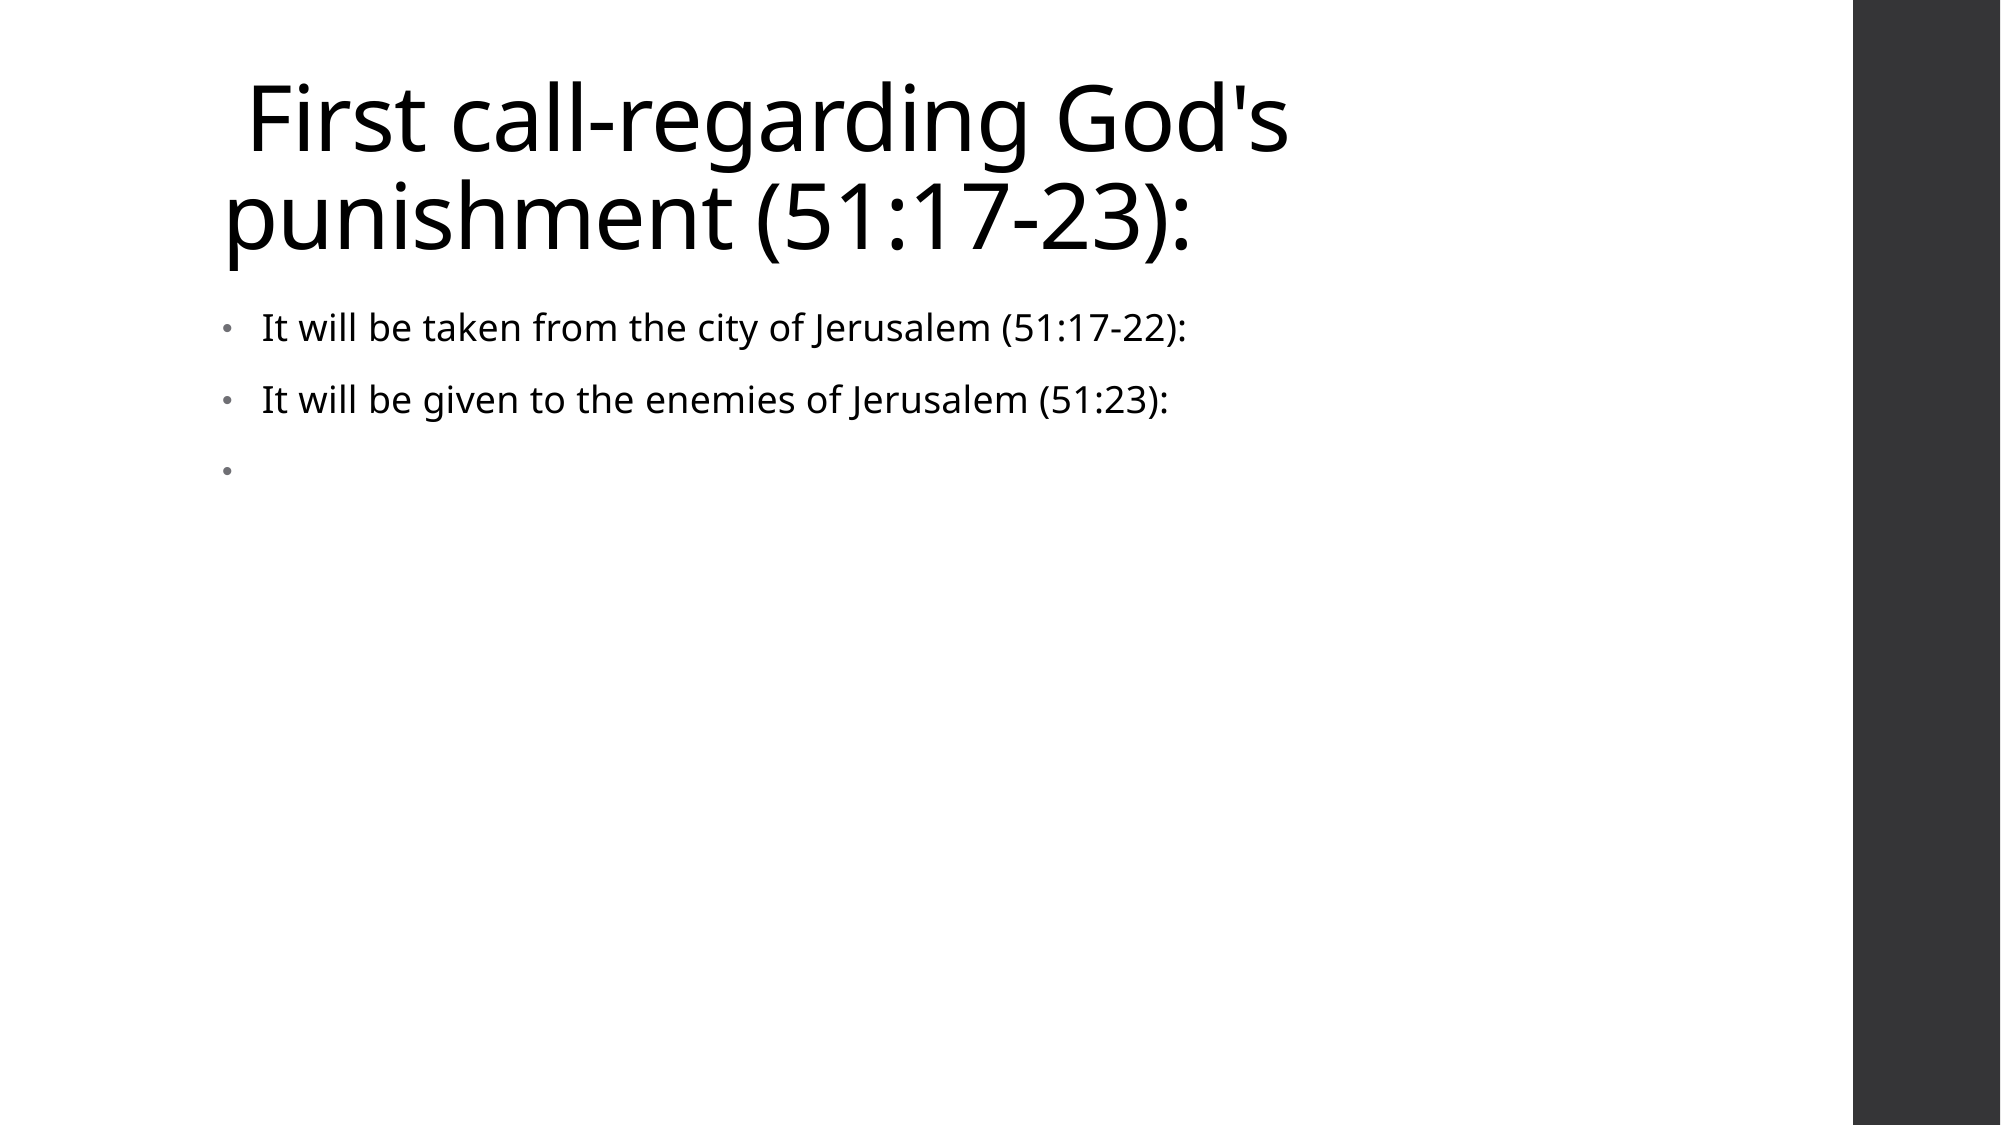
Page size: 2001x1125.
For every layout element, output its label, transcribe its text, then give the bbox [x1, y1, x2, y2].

title First call-regarding God's punishment (51:17-23): [206, 60, 1797, 278]
list It will be taken from the city of Jerusalem (51:17-22): It will be given to the enemies of Jerusalem (51:23): [206, 299, 1617, 1014]
